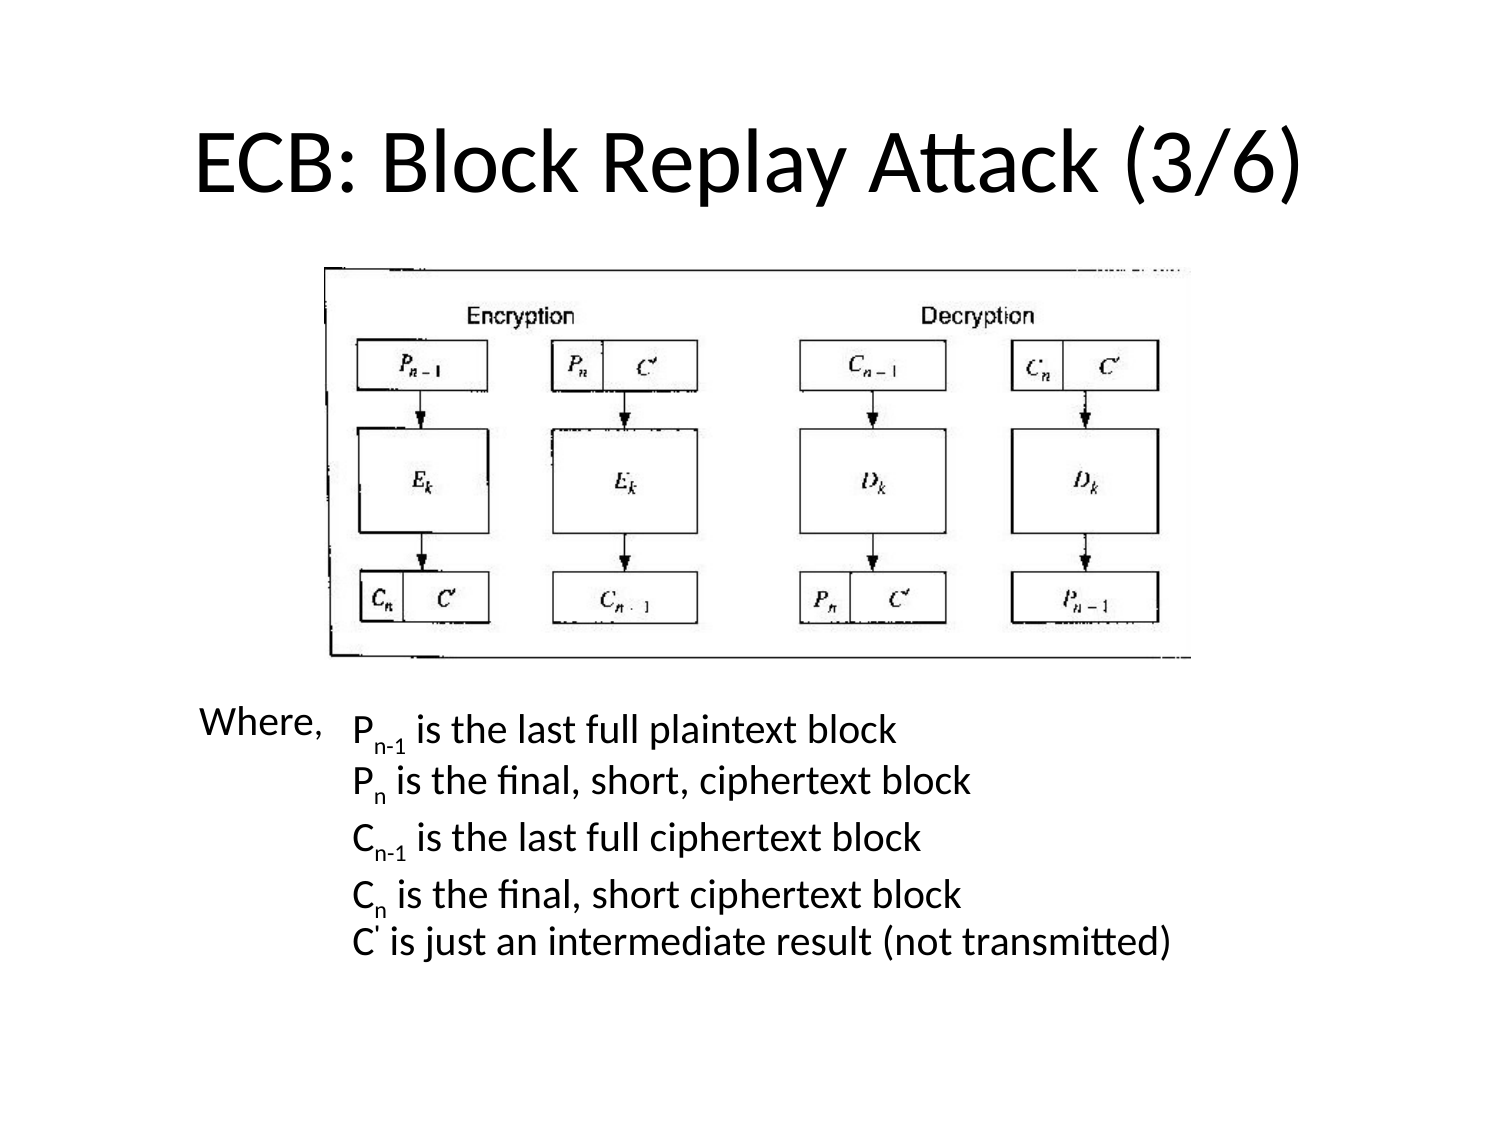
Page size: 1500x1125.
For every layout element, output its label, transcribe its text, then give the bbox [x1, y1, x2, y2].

picture [324, 267, 1191, 661]
text_box Where, [184, 685, 385, 751]
text_box ECB: Block Replay Attack (3/6) [112, 62, 1388, 250]
text_box Pn-1 is the last full plaintext block Pn is the final, short, ciphertext block Cn-1 is the last full ciphertext block Cn is the final, short ciphertext block C' is just an intermediate result (not transmitted) [337, 699, 1288, 1106]
